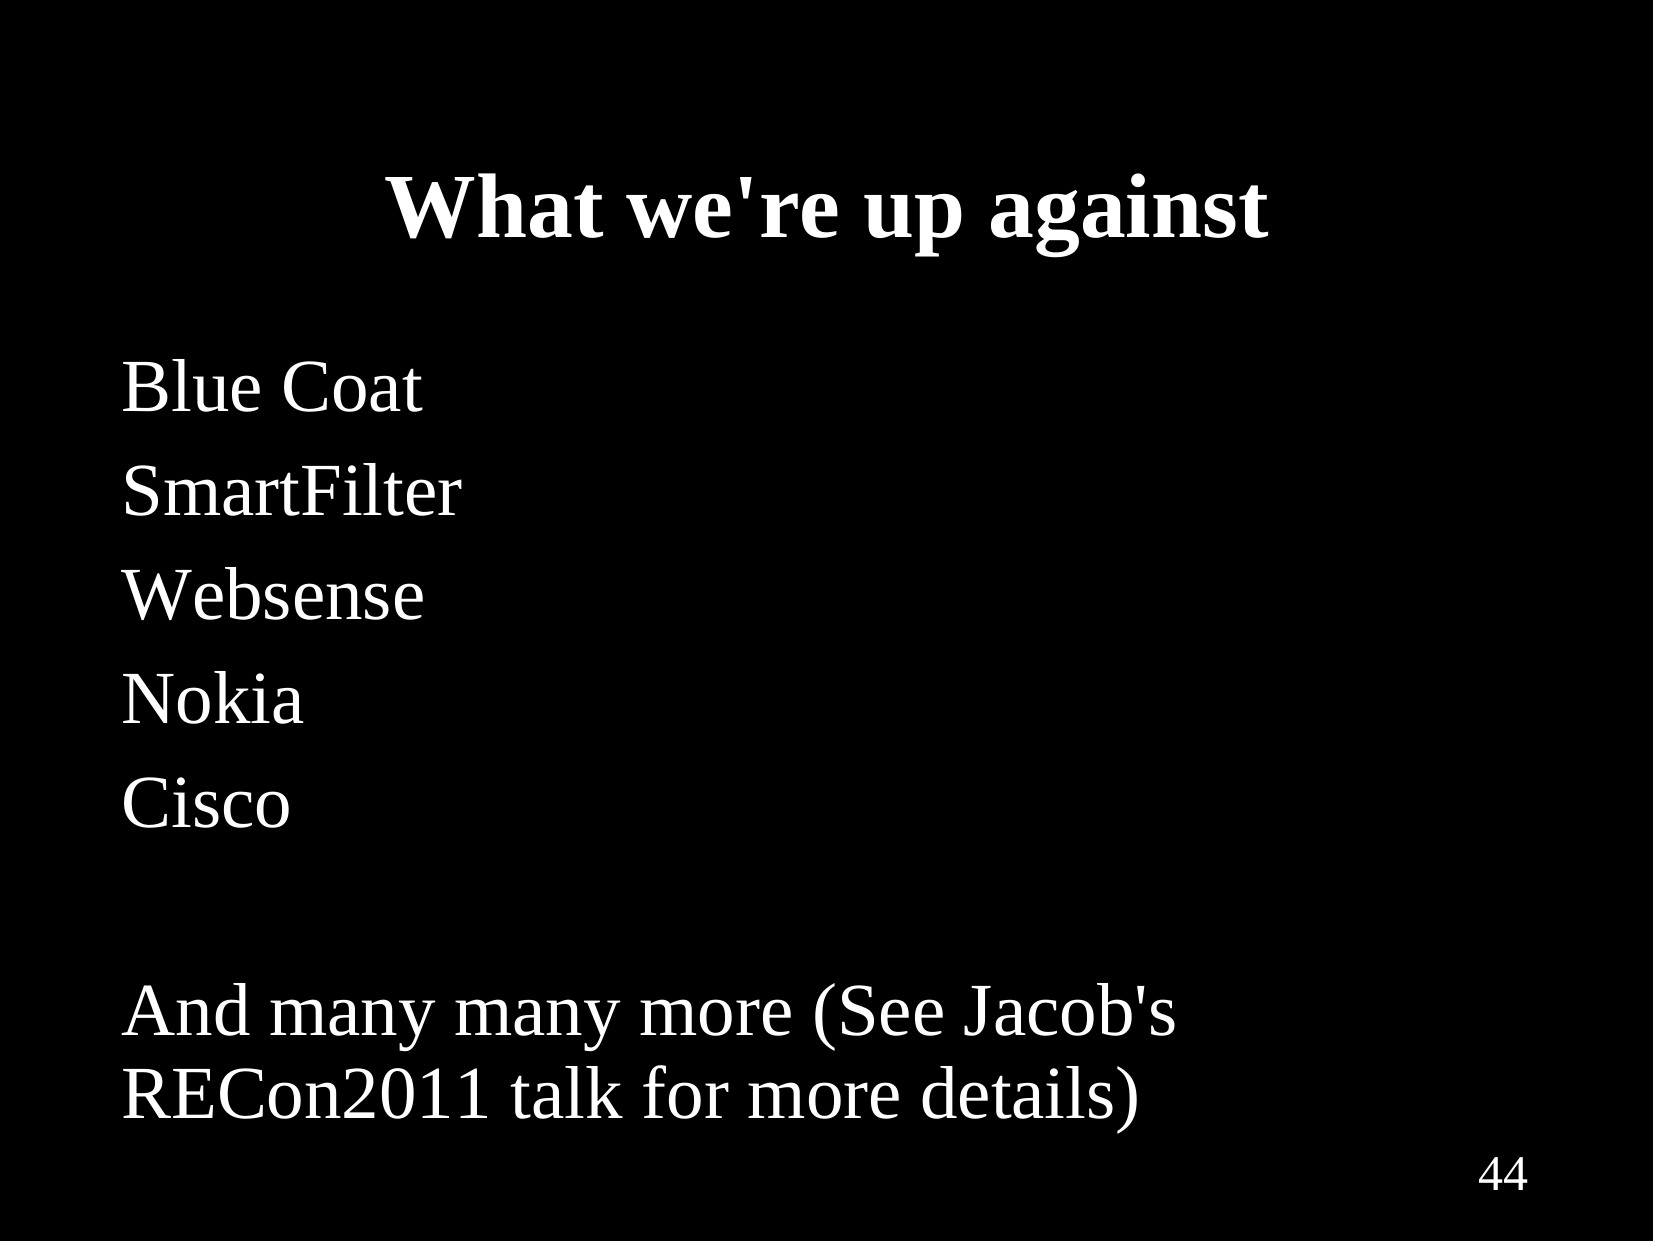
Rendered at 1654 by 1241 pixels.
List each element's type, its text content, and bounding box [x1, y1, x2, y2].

title What we're up against [121, 102, 1534, 311]
list Blue Coat SmartFilter Websense Nokia Cisco And many many more (See Jacob's RECon2011 talk for more details) [121, 344, 1534, 1207]
